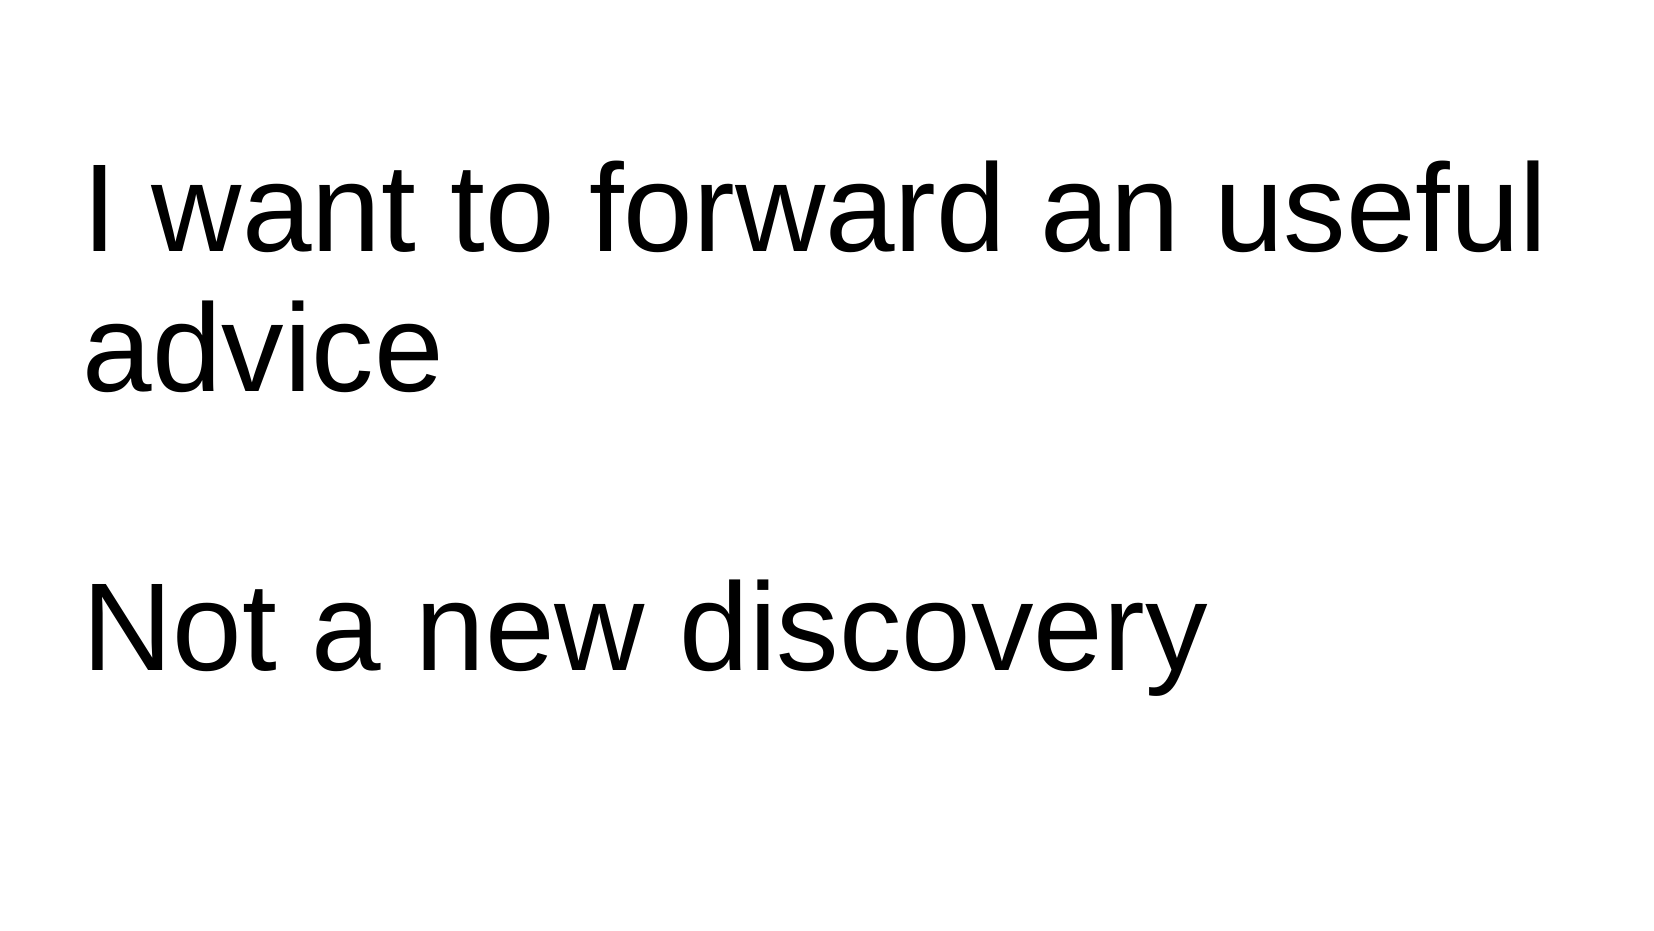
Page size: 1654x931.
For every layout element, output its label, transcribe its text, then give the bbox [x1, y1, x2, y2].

subtitle I want to forward an useful advice Not a new discovery [82, 137, 1571, 837]
